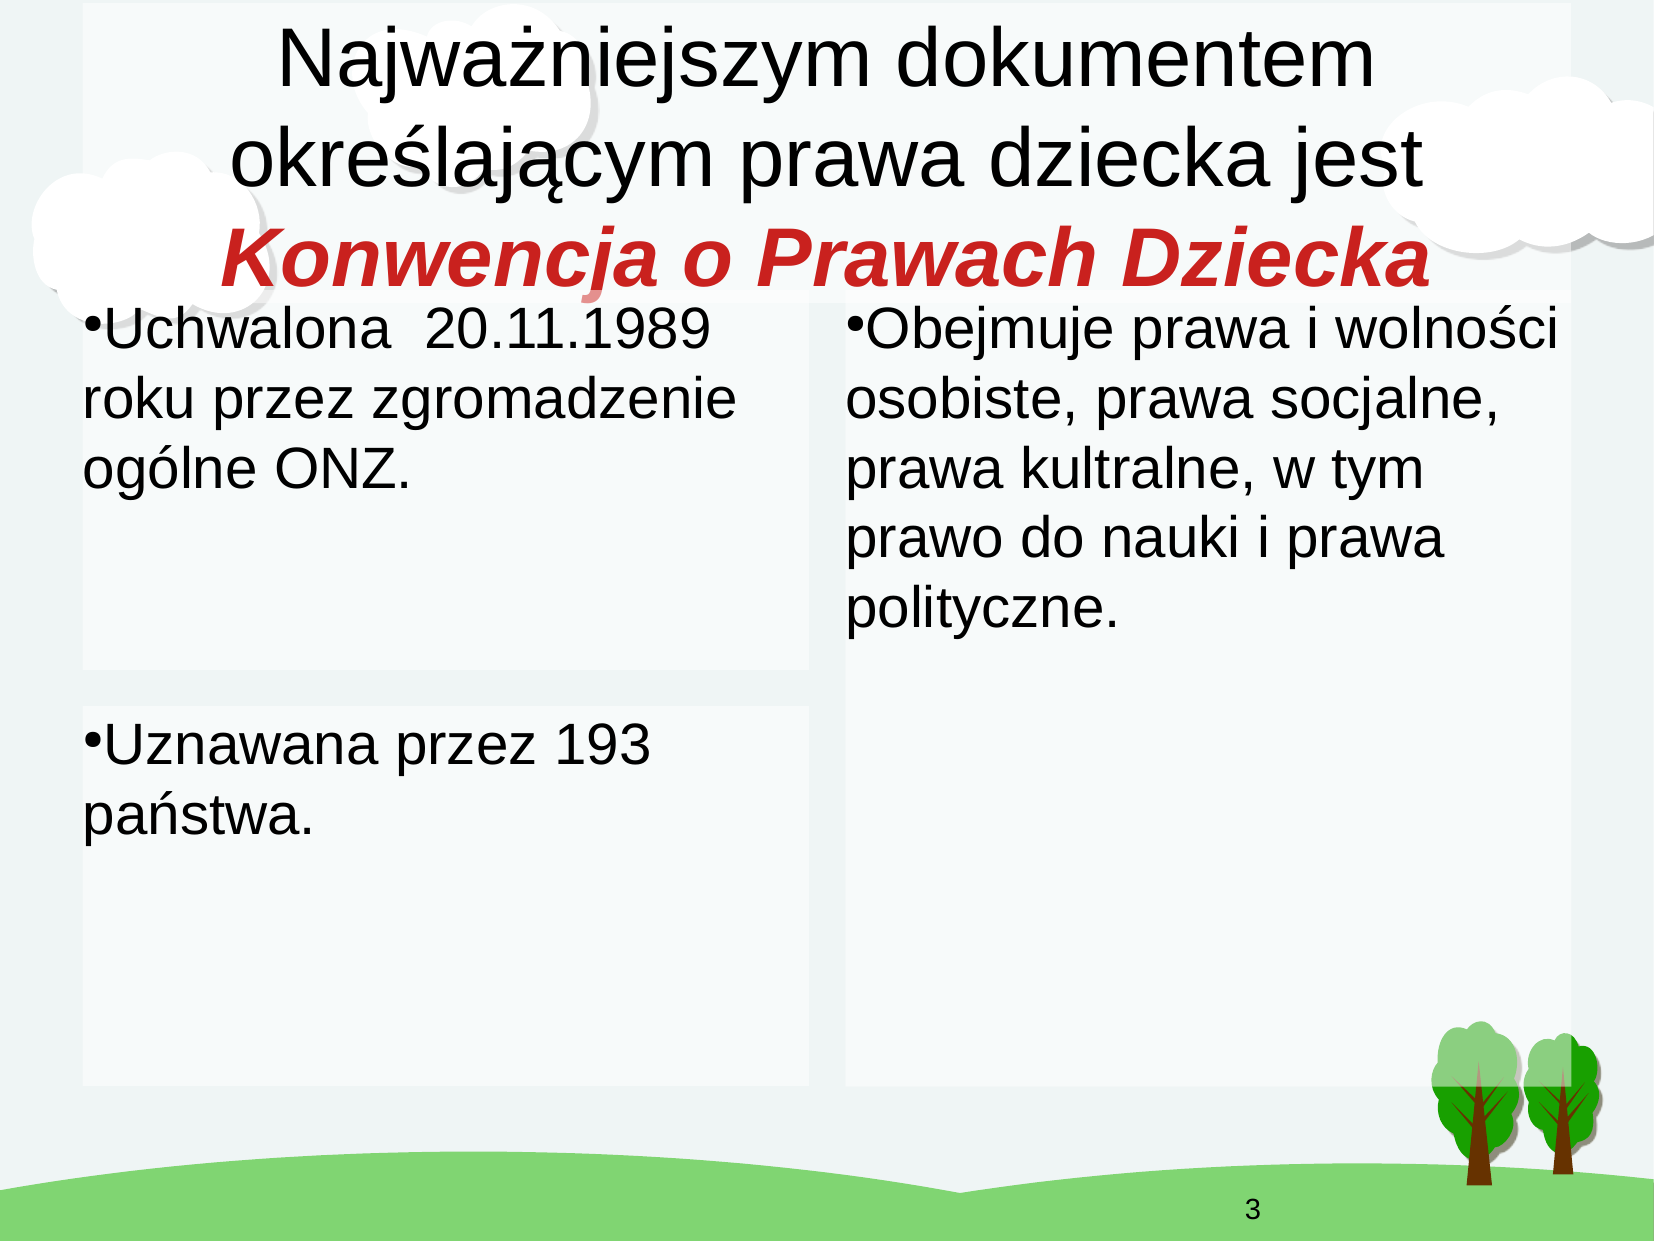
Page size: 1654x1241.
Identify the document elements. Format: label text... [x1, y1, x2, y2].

title Najważniejszym dokumentem określającym prawa dziecka jest Konwencja o Prawach Dziecka [82, 8, 1571, 298]
list Obejmuje prawa i wolności osobiste, prawa socjalne, prawa kultralne, w tym prawo do nauki i prawa polityczne. [845, 290, 1572, 1087]
text_box [1244, 1190, 1630, 1241]
list Uznawana przez 193 państwa. [82, 706, 809, 1087]
list Uchwalona 20.11.1989 roku przez zgromadzenie ogólne ONZ. [82, 290, 809, 671]
